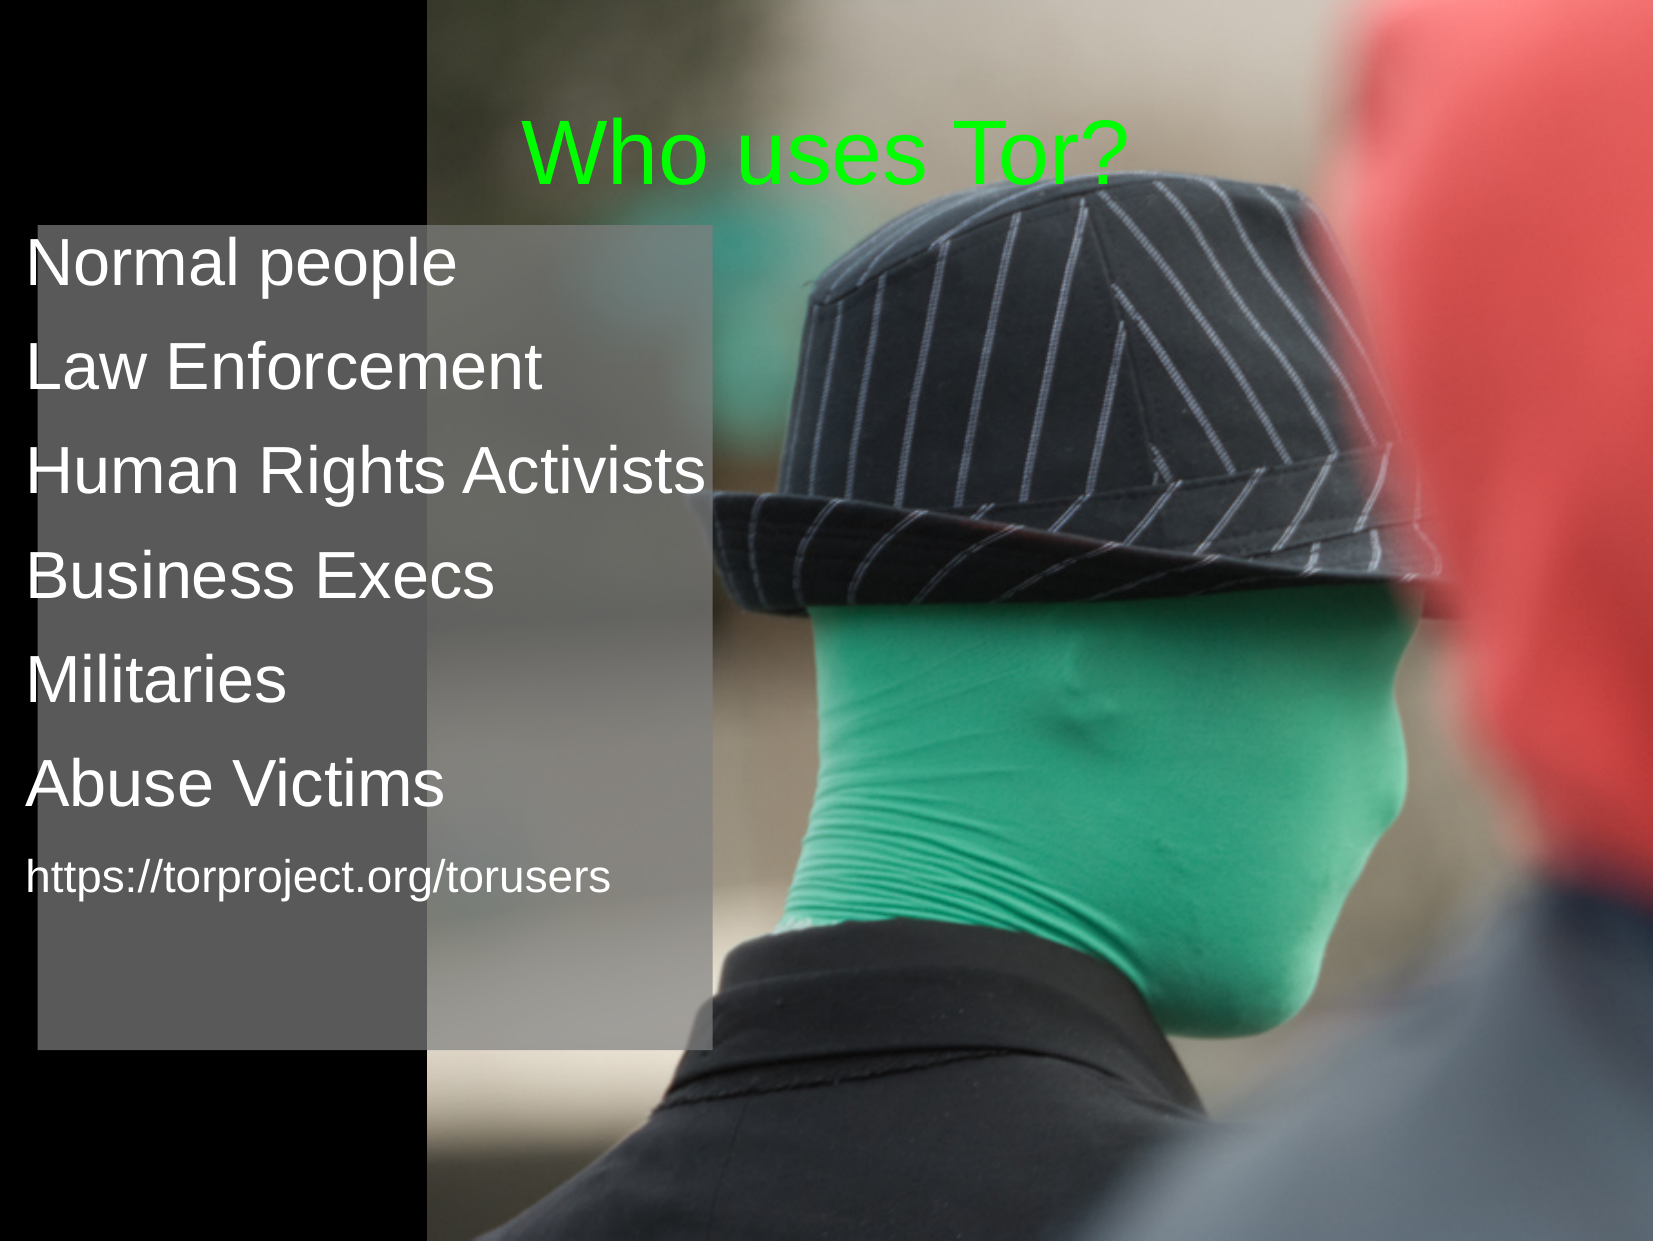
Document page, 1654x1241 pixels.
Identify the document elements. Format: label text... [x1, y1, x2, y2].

title Who uses Tor? [82, 49, 1571, 257]
text_box [0, 0, 713, 1241]
list Normal people Law Enforcement Human Rights Activists Business Execs Militaries Abuse Victims https://torproject.org/torusers [7, 225, 788, 1007]
picture [427, 0, 1653, 1241]
